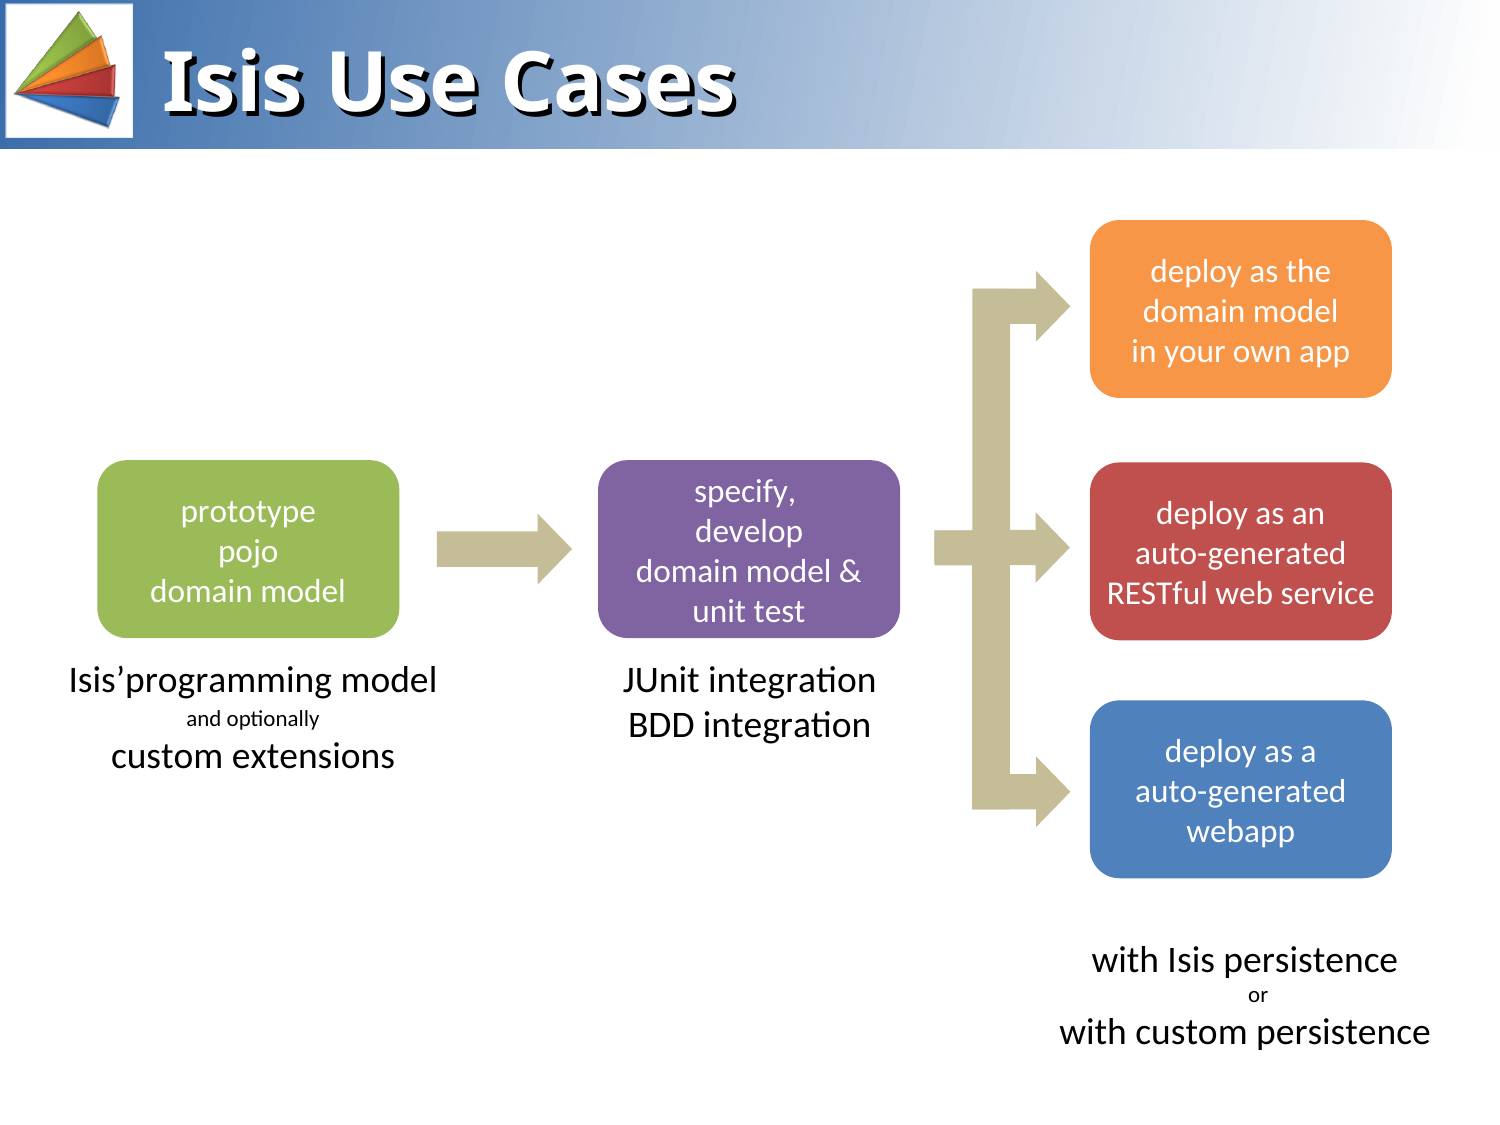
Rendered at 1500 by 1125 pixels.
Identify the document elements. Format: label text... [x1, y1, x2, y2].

text_box prototype pojo domain model [97, 460, 400, 639]
text_box [934, 270, 1071, 828]
text_box Isis’programming model and optionally custom extensions [53, 646, 453, 785]
title Isis Use Cases [147, 19, 1500, 138]
picture [0, 0, 1500, 149]
text_box specify, develop domain model & unit test [598, 460, 901, 639]
text_box deploy as an auto-generated RESTful web service [1089, 462, 1392, 641]
text_box with Isis persistence or with custom persistence [1044, 926, 1447, 1060]
text_box JUnit integration BDD integration [608, 646, 892, 753]
text_box [436, 513, 573, 585]
text_box deploy as the domain model in your own app [1089, 220, 1392, 398]
text_box deploy as a auto-generated webapp [1089, 700, 1392, 879]
